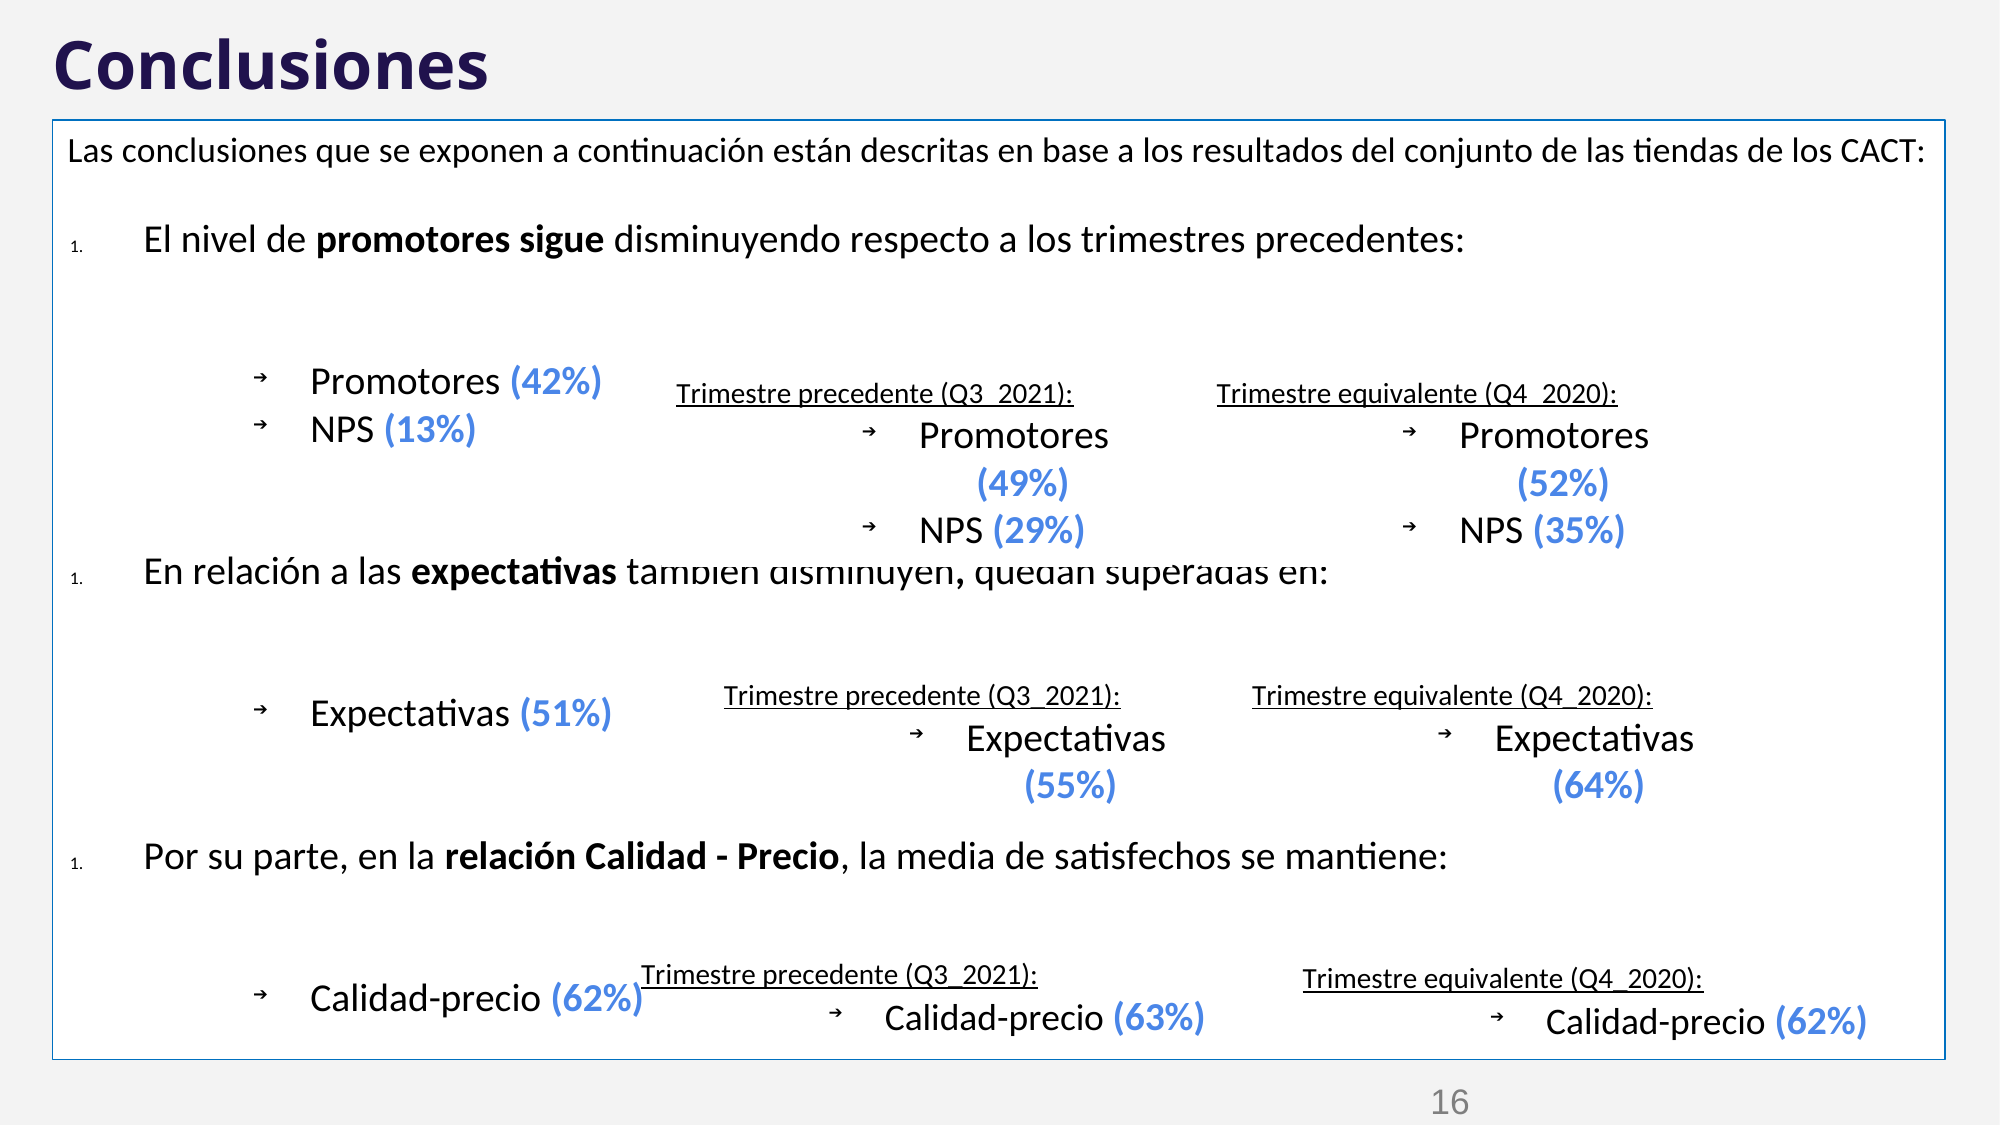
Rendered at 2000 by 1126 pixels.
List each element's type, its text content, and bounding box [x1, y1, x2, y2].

text_box Conclusiones [52, 0, 1945, 119]
text_box Trimestre precedente (Q3_2021): Promotores (49%) NPS (29%) [661, 359, 1173, 567]
text_box Trimestre equivalente (Q4_2020): Calidad-precio (62%) [1287, 944, 1938, 1071]
text_box Trimestre equivalente (Q4_2020): Expectativas (64%) [1237, 661, 1749, 822]
text_box <número> [1412, 1071, 1880, 1126]
text_box Trimestre precedente (Q3_2021): Expectativas (55%) [708, 661, 1220, 822]
text_box Trimestre equivalente (Q4_2020): Promotores (52%) NPS (35%) [1201, 359, 1713, 567]
text_box Trimestre precedente (Q3_2021): Calidad-precio (63%) [625, 940, 1276, 1099]
text_box Las conclusiones que se exponen a continuación están descritas en base a los resultados del conjunto de las tiendas de los CACT: El nivel de promotores sigue disminuyendo respecto a los trimestres precedentes: Promotores (42%) NPS (13%) En relación a las expectativas también disminuyen, quedan superadas en: Expectativas (51%) Por su parte, en la relación Calidad - Precio, la media de satisfechos se mantiene: Calidad-precio (62%) [52, 120, 1945, 1060]
